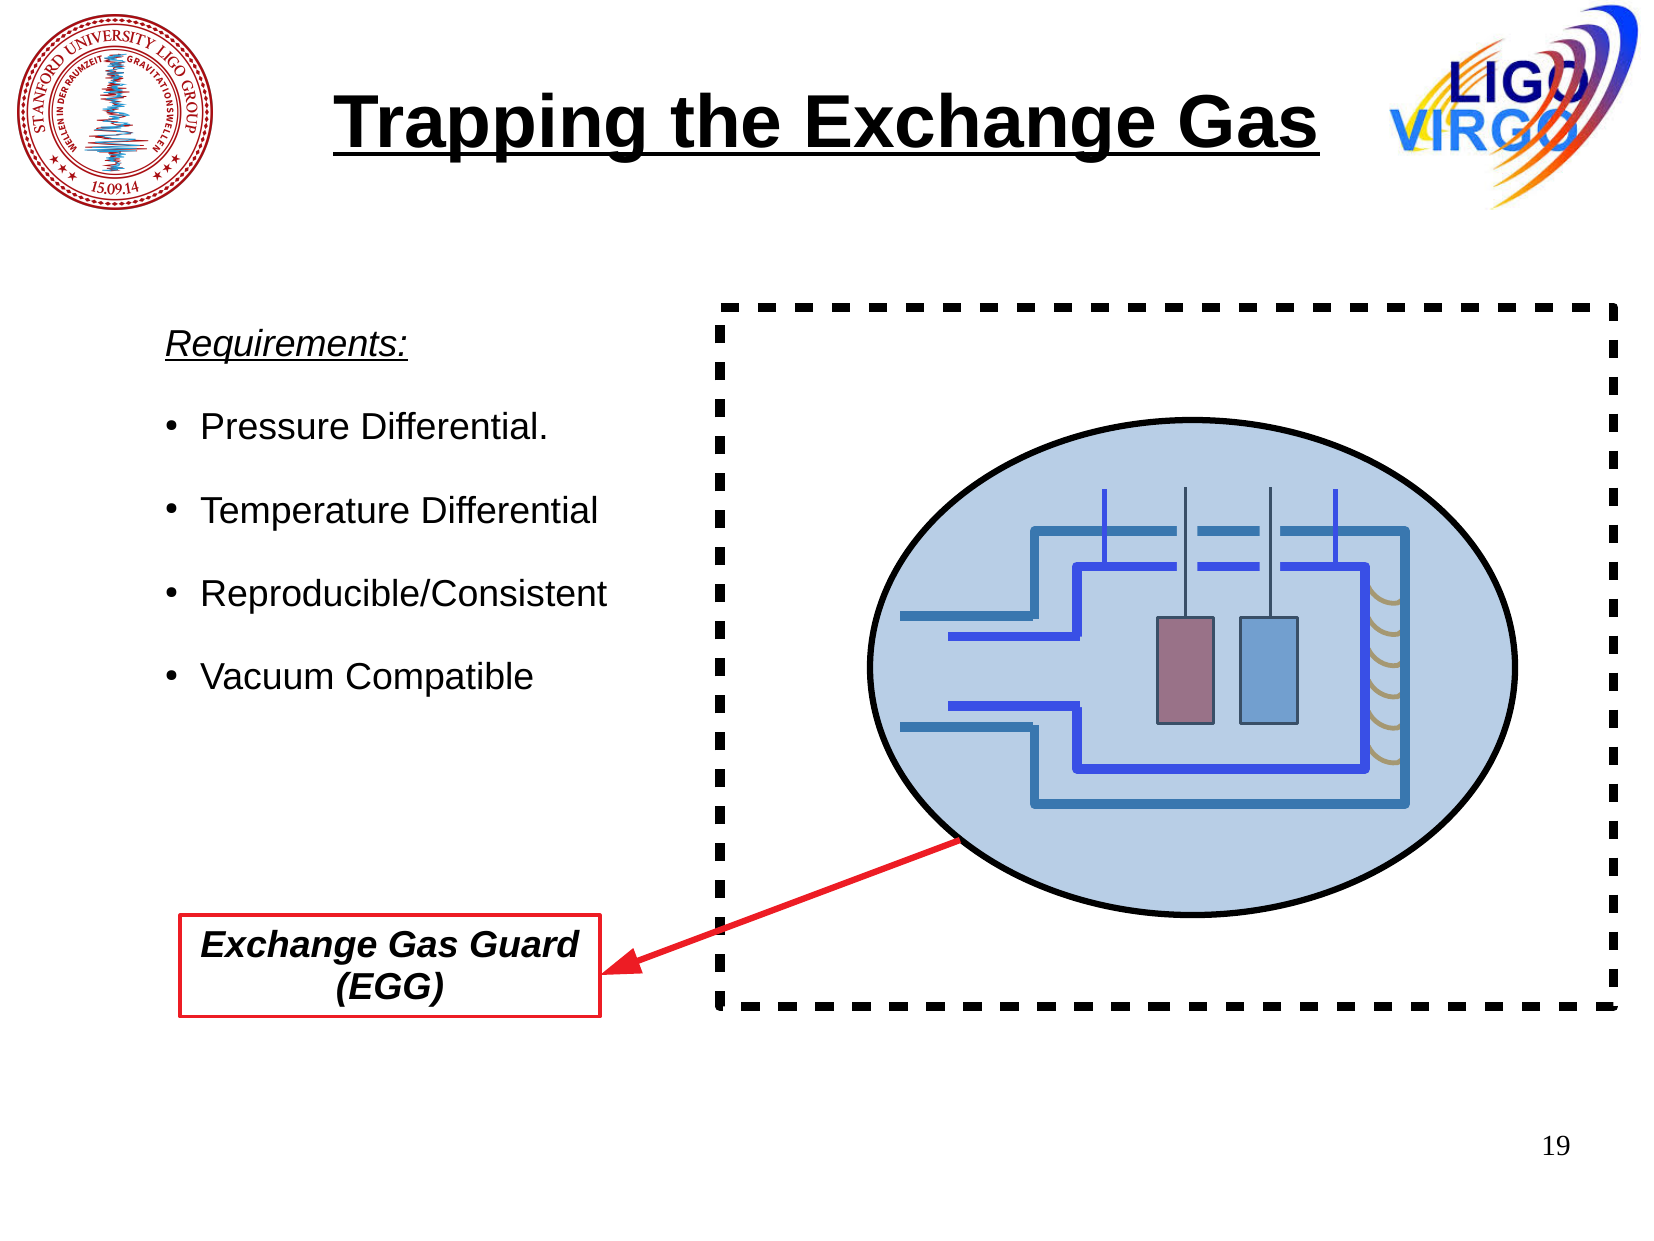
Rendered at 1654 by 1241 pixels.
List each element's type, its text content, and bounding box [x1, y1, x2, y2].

picture [1372, 0, 1654, 210]
picture [17, 14, 213, 210]
title Trapping the Exchange Gas [82, 17, 1571, 226]
text_box Exchange Gas Guard (EGG) [180, 915, 601, 1017]
text_box [870, 355, 1516, 916]
text_box Requirements: Pressure Differential. Temperature Differential Reproducible/Consistent Vacuum Compatible [150, 315, 646, 706]
